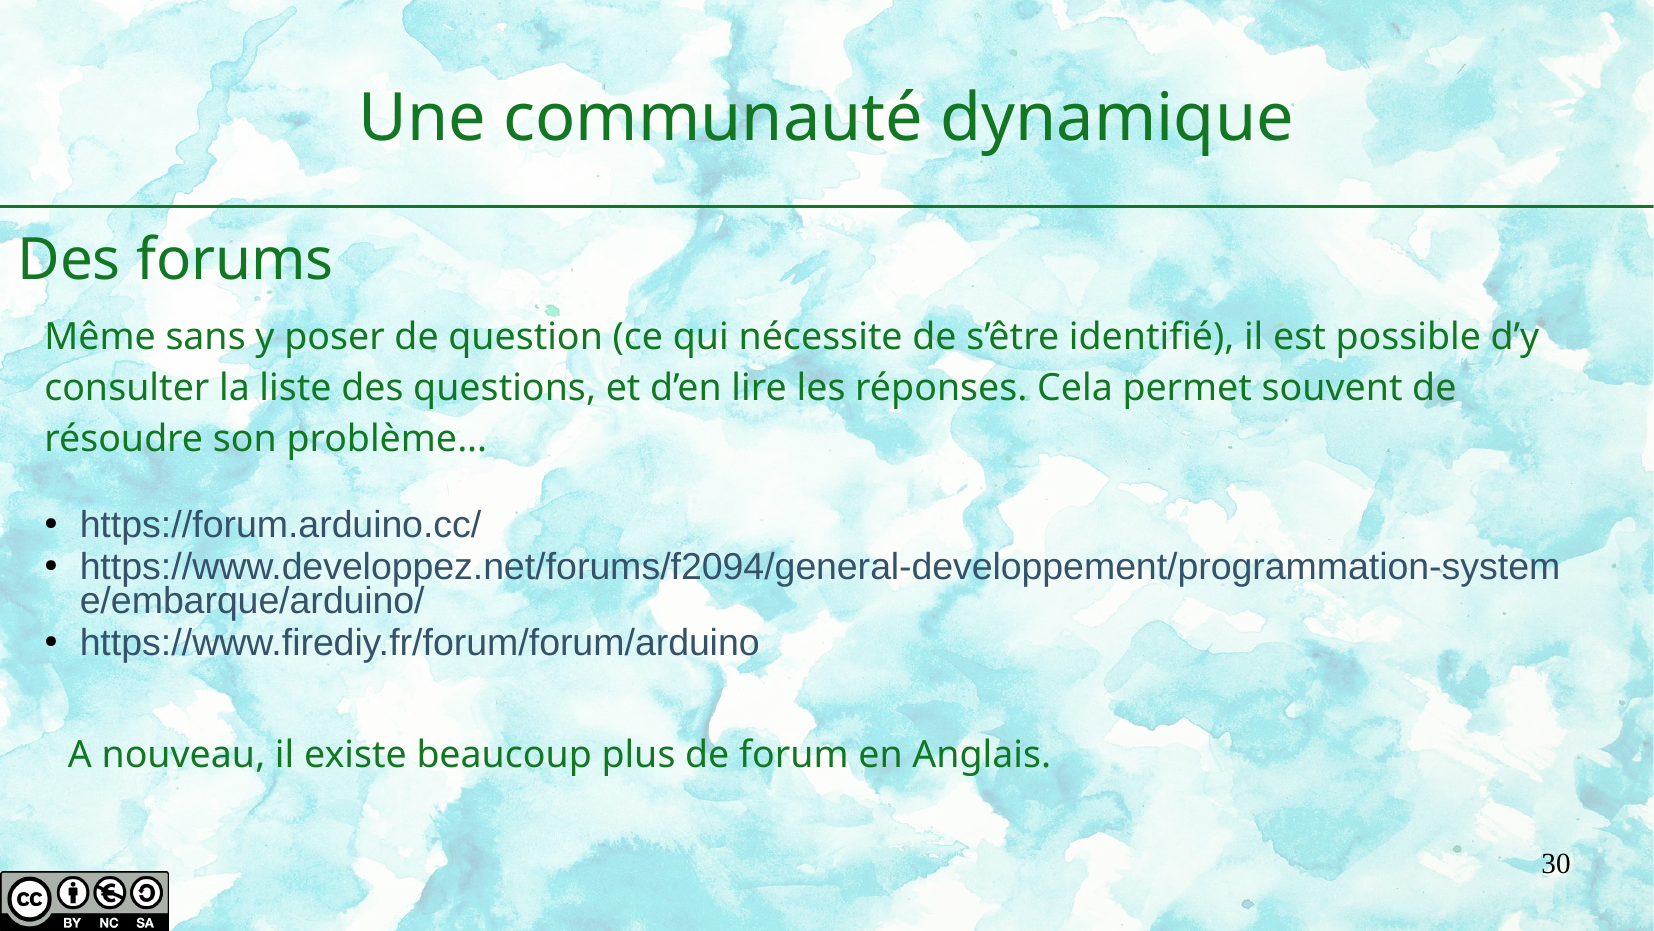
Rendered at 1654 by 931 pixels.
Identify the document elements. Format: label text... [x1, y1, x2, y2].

title Une communauté dynamique [82, 37, 1571, 193]
text_box https://forum.arduino.cc/ https://www.developpez.net/forums/f2094/general-developpement/programmation-systeme/embarque/arduino/ https://www.firediy.fr/forum/forum/arduino [29, 496, 1595, 679]
text_box A nouveau, il existe beaucoup plus de forum en Anglais. [53, 720, 1382, 787]
picture [0, 871, 169, 931]
text_box Même sans y poser de question (ce qui nécessite de s’être identifié), il est possible d’y consulter la liste des questions, et d’en lire les réponses. Cela permet souvent de résoudre son problème... [29, 302, 1595, 471]
list Des forums [17, 217, 1506, 325]
